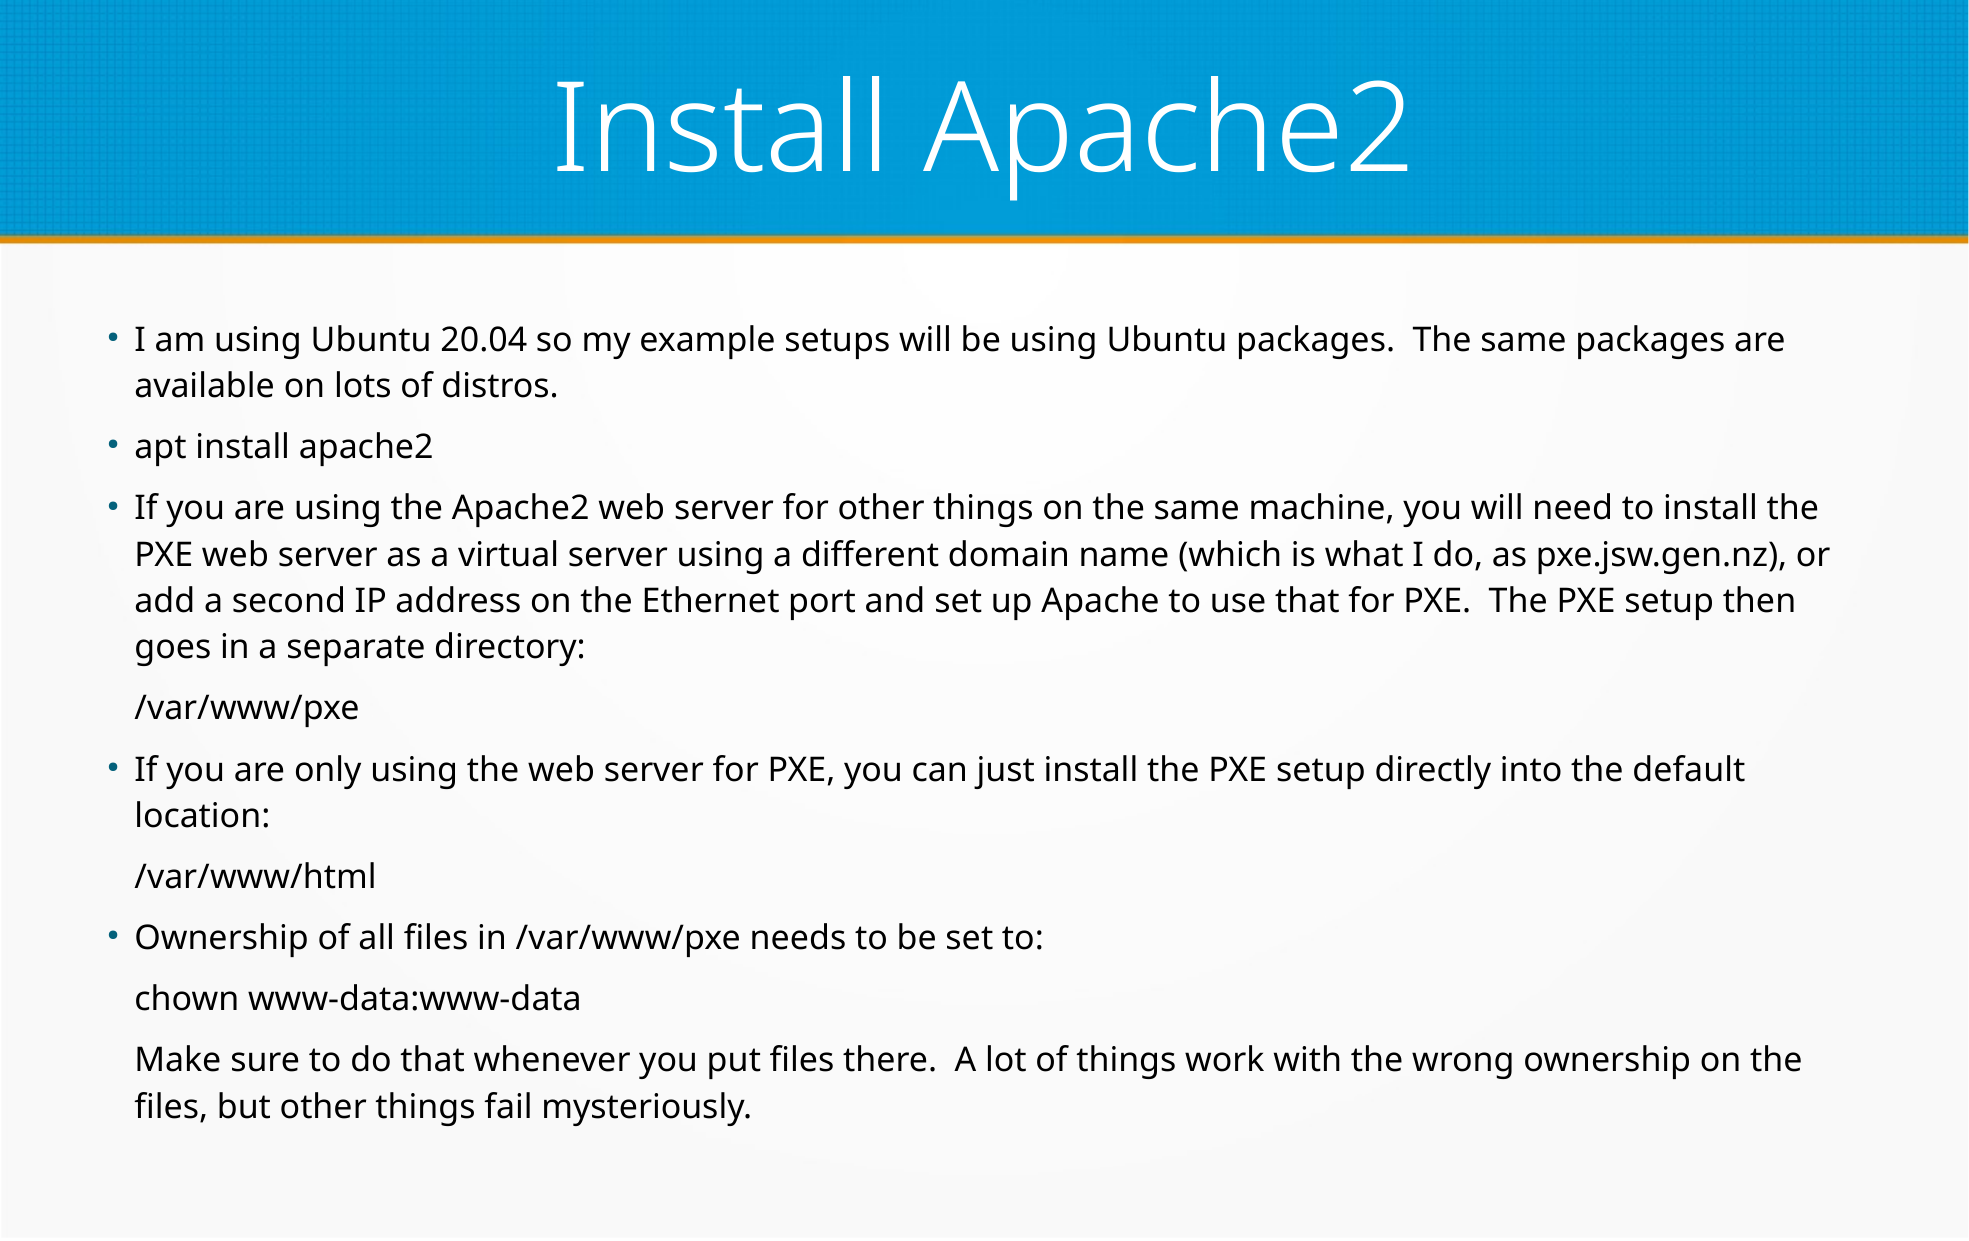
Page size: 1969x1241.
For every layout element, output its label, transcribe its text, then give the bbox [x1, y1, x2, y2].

title Install Apache2 [98, 19, 1870, 227]
picture [0, 233, 1969, 1241]
list I am using Ubuntu 20.04 so my example setups will be using Ubuntu packages. The same packages are available on lots of distros. apt install apache2 If you are using the Apache2 web server for other things on the same machine, you will need to install the PXE web server as a virtual server using a different domain name (which is what I do, as pxe.jsw.gen.nz), or add a second IP address on the Ethernet port and set up Apache to use that for PXE. The PXE setup then goes in a separate directory: /var/www/pxe If you are only using the web server for PXE, you can just install the PXE setup directly into the default location: /var/www/html Ownership of all files in /var/www/pxe needs to be set to: chown www-data:www-data Make sure to do that whenever you put files there. A lot of things work with the wrong ownership on the files, but other things fail mysteriously. [98, 315, 1861, 1146]
